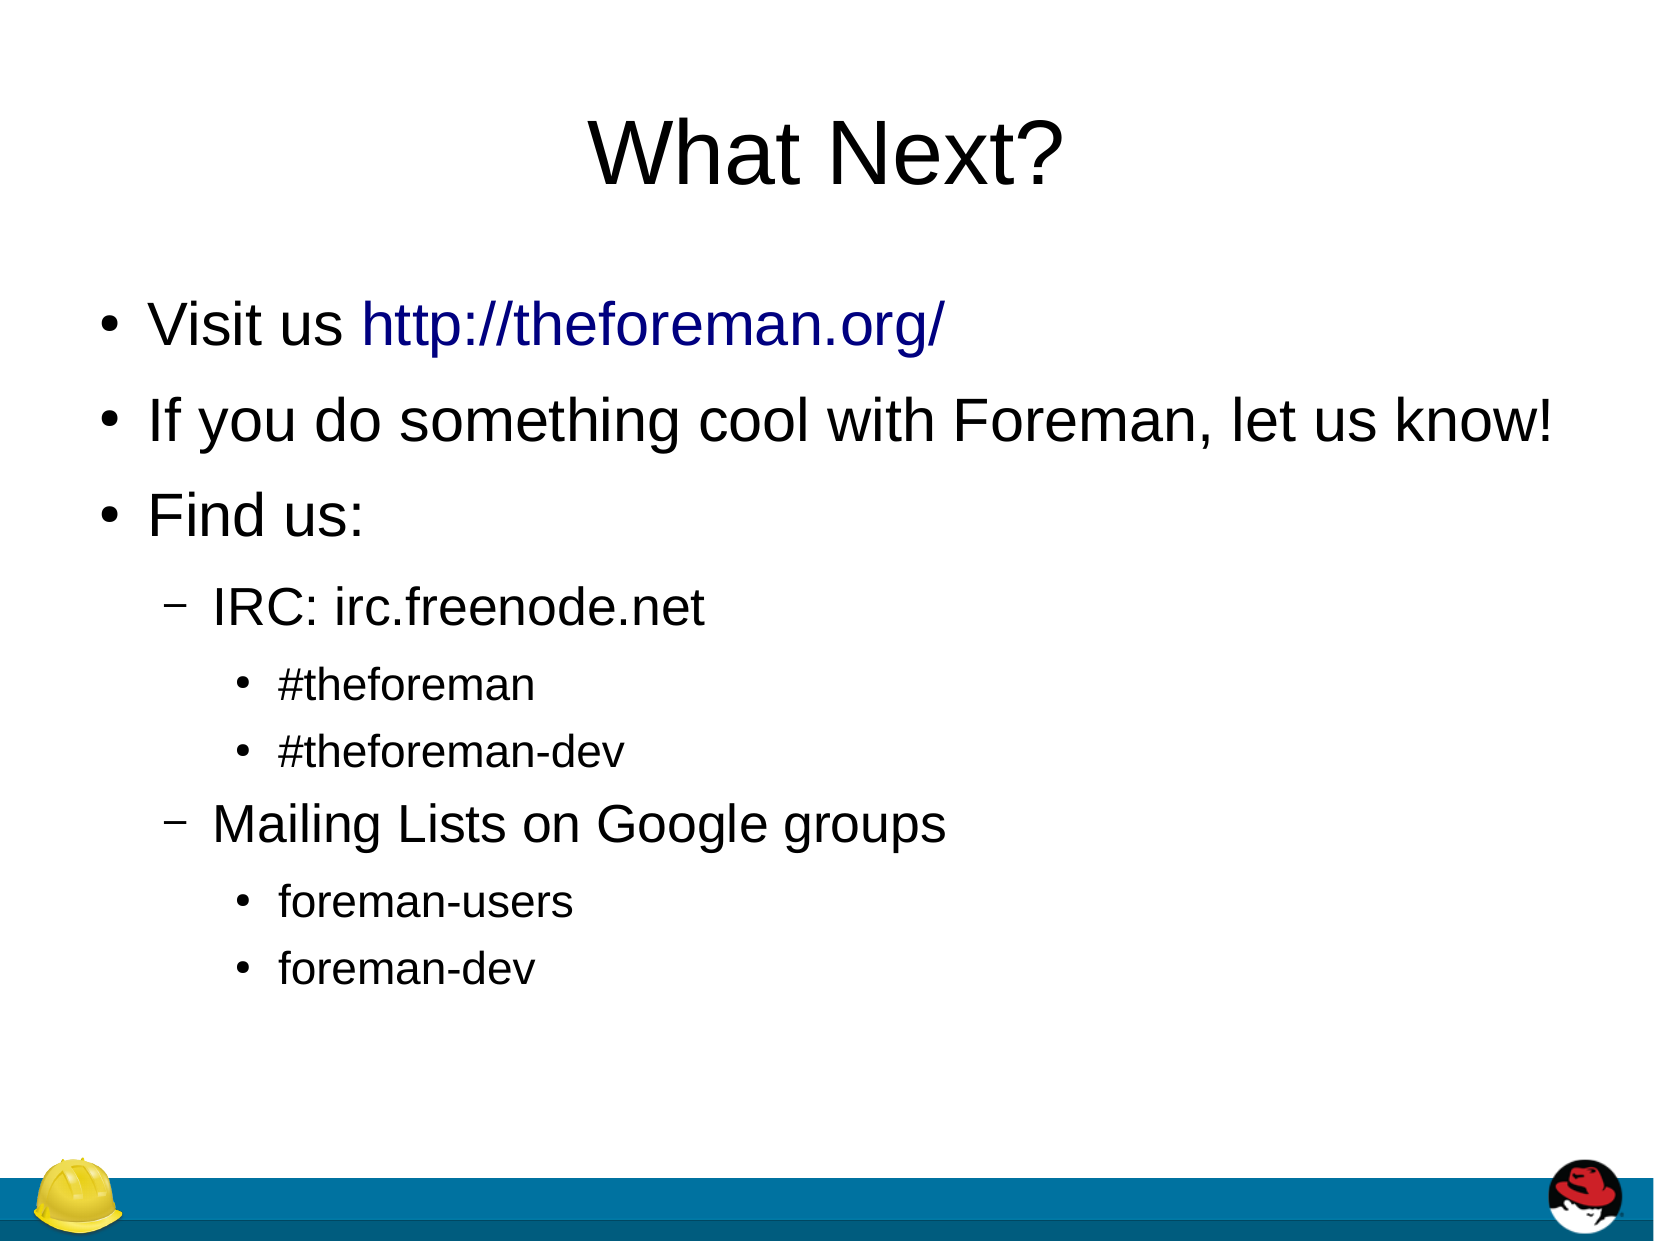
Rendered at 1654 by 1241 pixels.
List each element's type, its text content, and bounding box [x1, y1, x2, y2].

picture [23, 1145, 130, 1235]
title What Next? [82, 49, 1571, 257]
list Visit us http://theforeman.org/ If you do something cool with Foreman, let us know! Find us: IRC: irc.freenode.net #theforeman #theforeman-dev Mailing Lists on Google groups foreman-users foreman-dev [82, 290, 1571, 1010]
picture [1547, 1157, 1630, 1233]
